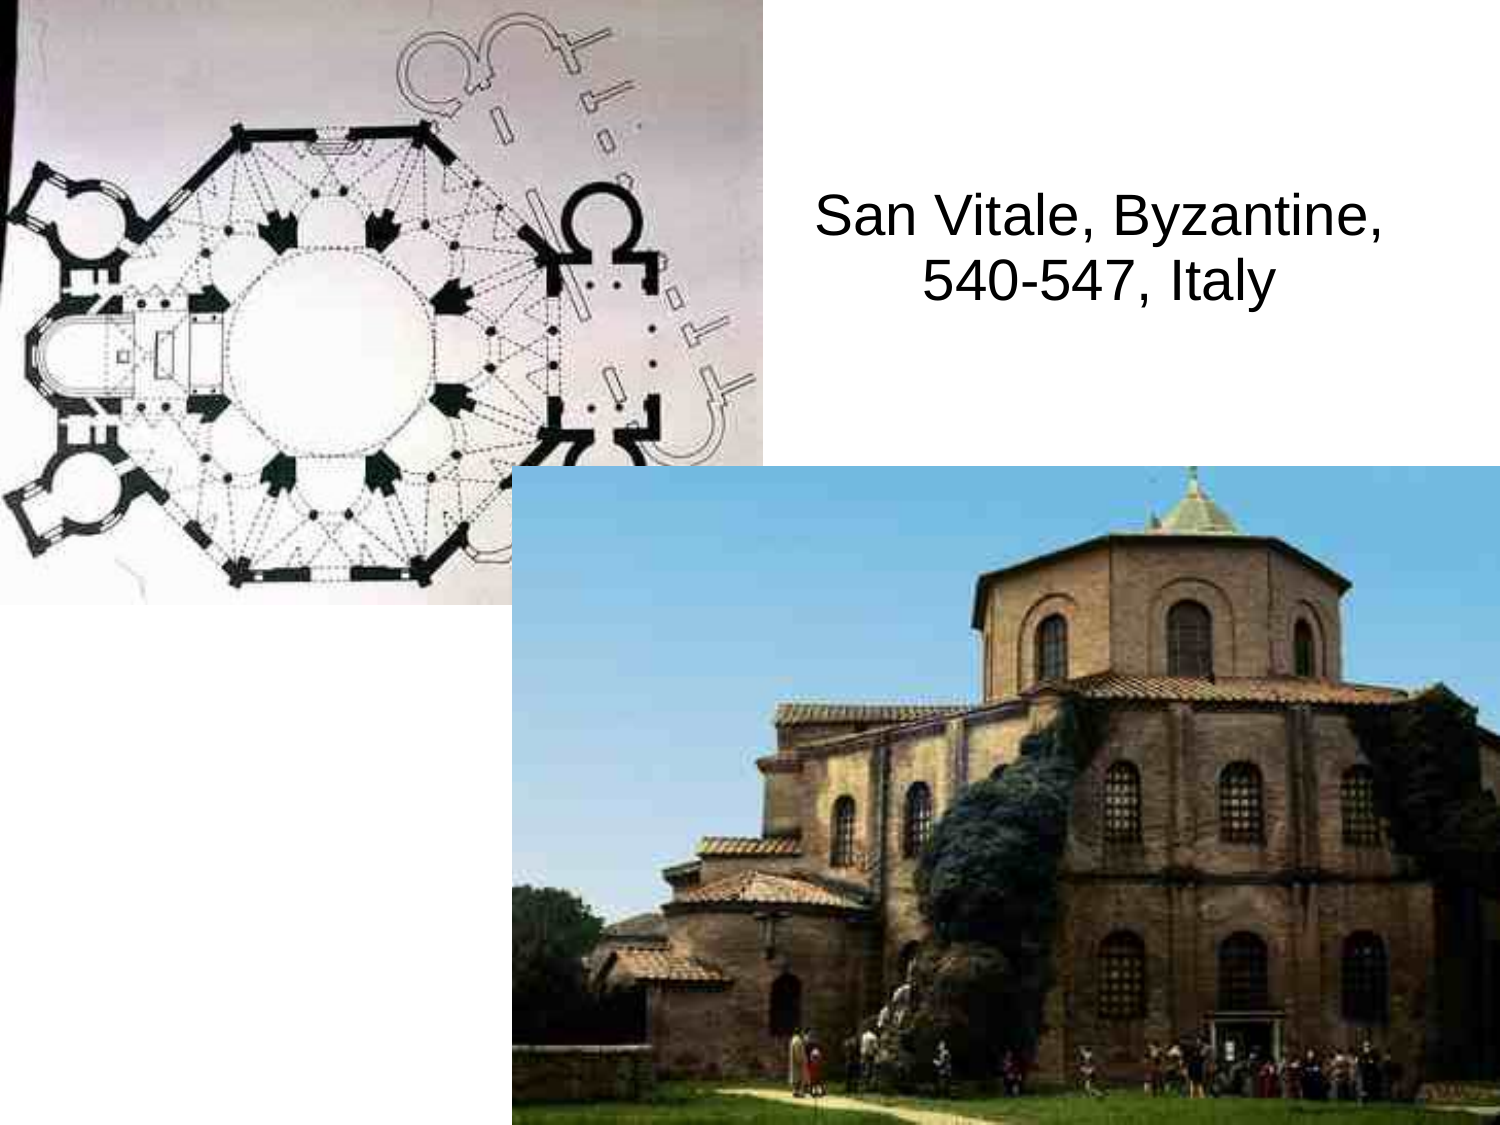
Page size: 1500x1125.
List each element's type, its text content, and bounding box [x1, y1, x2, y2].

picture [0, 0, 1500, 1125]
title San Vitale, Byzantine, 540-547, Italy [774, 45, 1425, 451]
